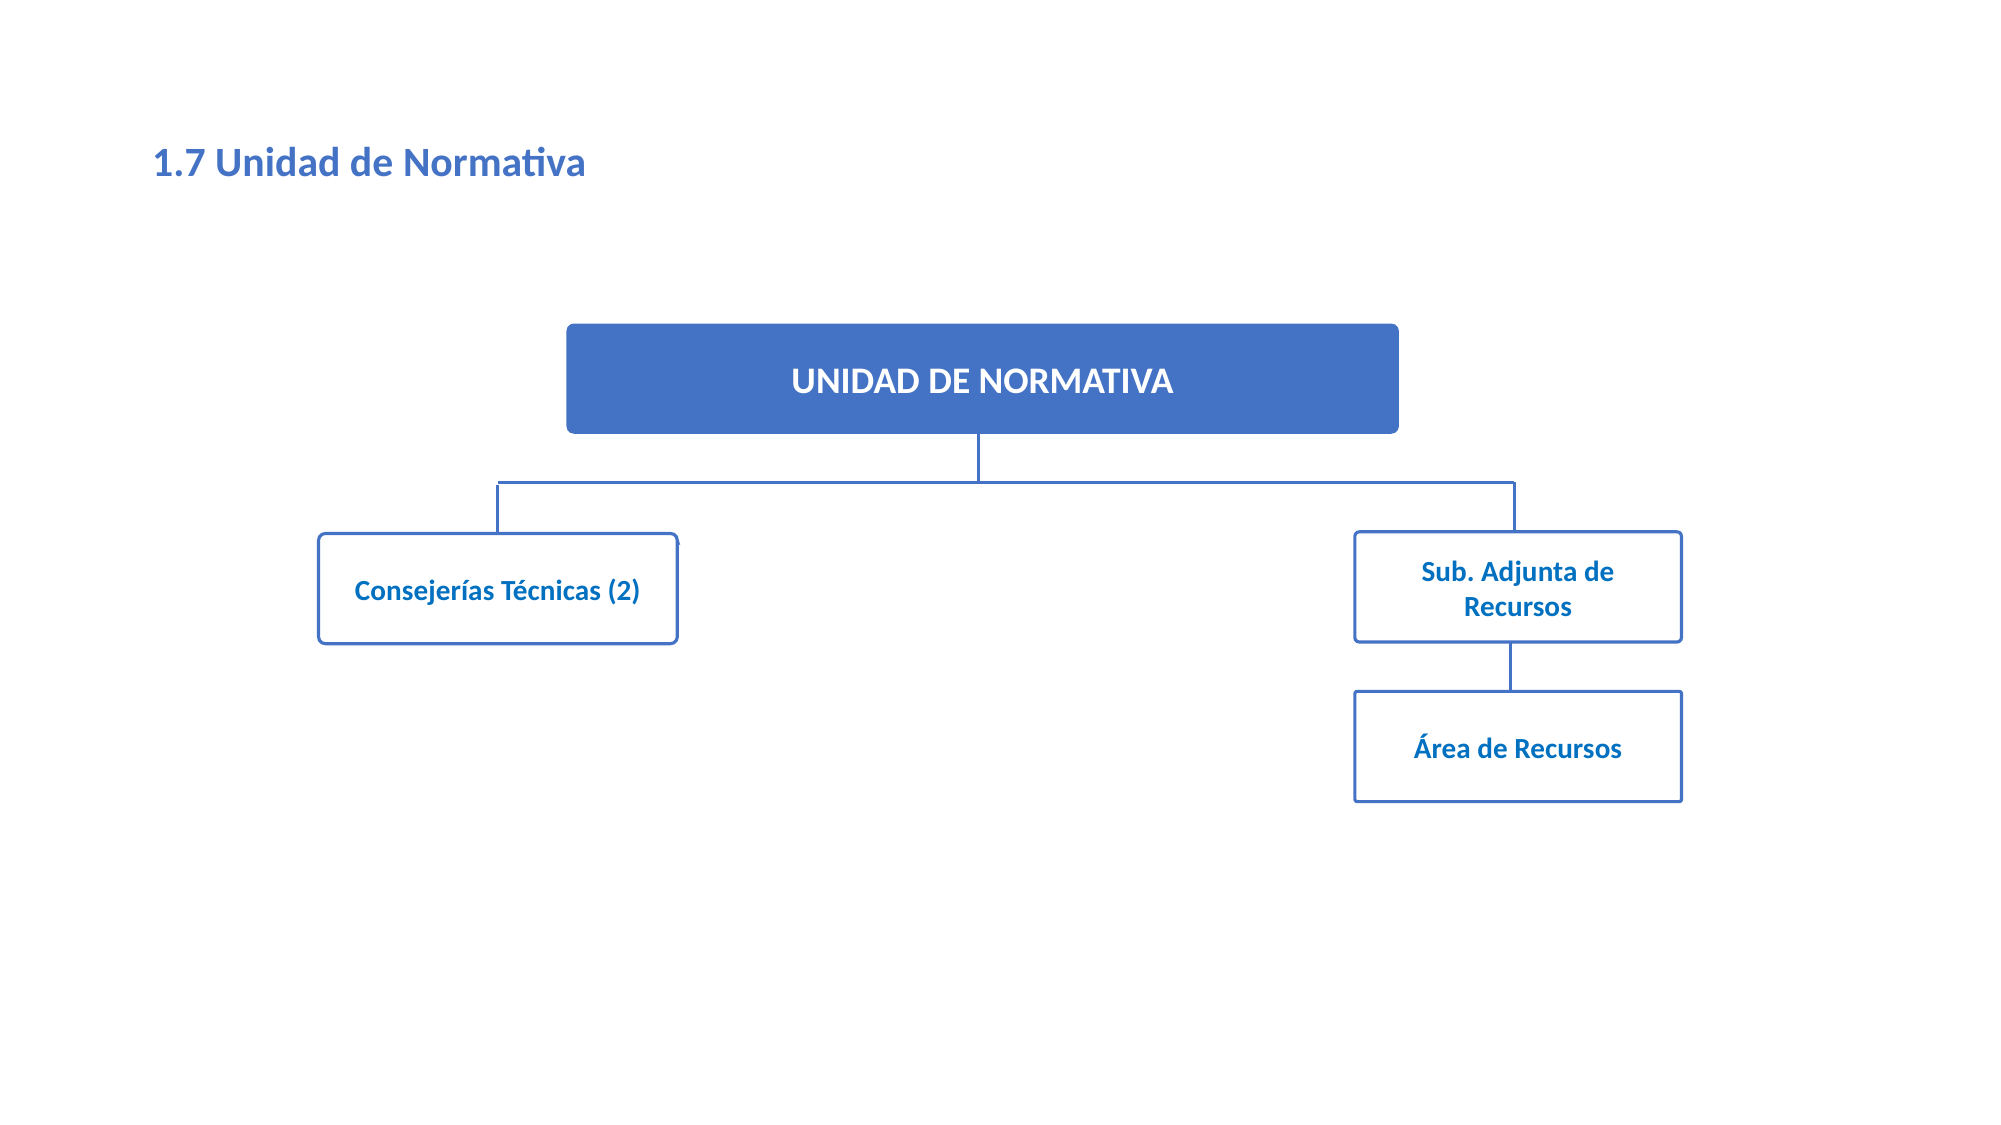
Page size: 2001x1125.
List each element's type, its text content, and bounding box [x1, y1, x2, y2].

text_box Consejerías Técnicas (2) [318, 533, 678, 644]
text_box 1.7 Unidad de Normativa [137, 127, 605, 194]
text_box Sub. Adjunta de Recursos [1354, 531, 1682, 643]
text_box UNIDAD DE NORMATIVA [566, 323, 1399, 434]
text_box Área de Recursos [1354, 691, 1682, 802]
